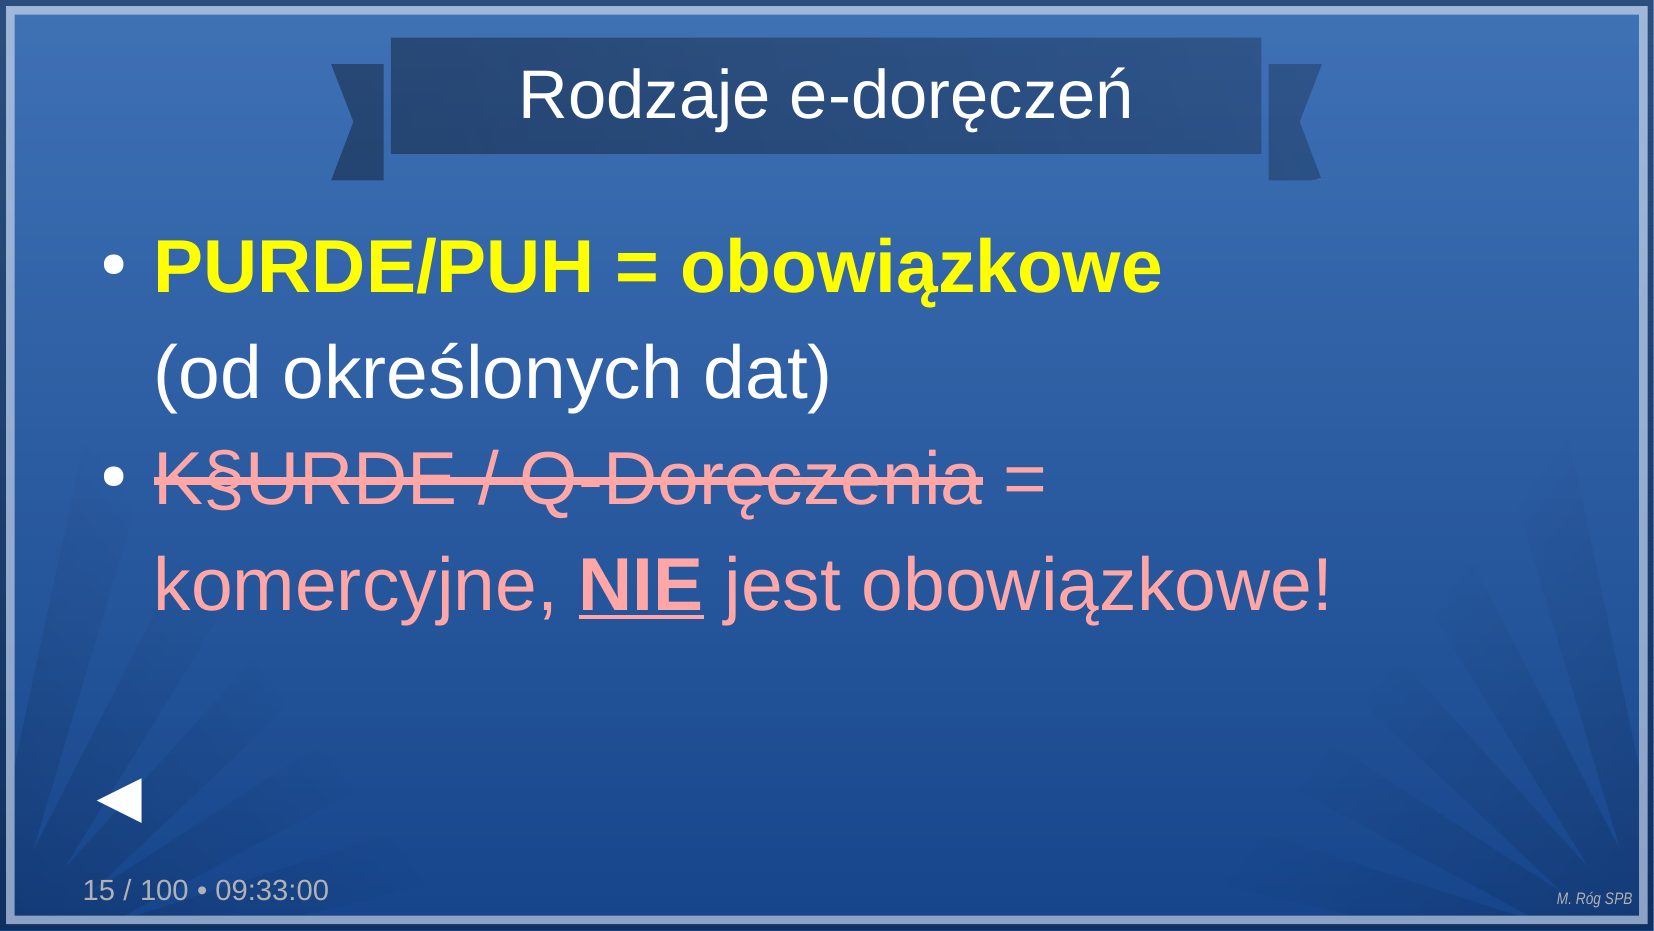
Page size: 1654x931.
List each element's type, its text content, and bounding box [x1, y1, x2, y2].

title Rodzaje e-doręczeń [389, 35, 1264, 154]
list PURDE/PUH = obowiązkowe (od określonych dat) K§URDE / Q-Doręczenia = komercyjne, NIE jest obowiązkowe! ◄ [82, 224, 1571, 848]
